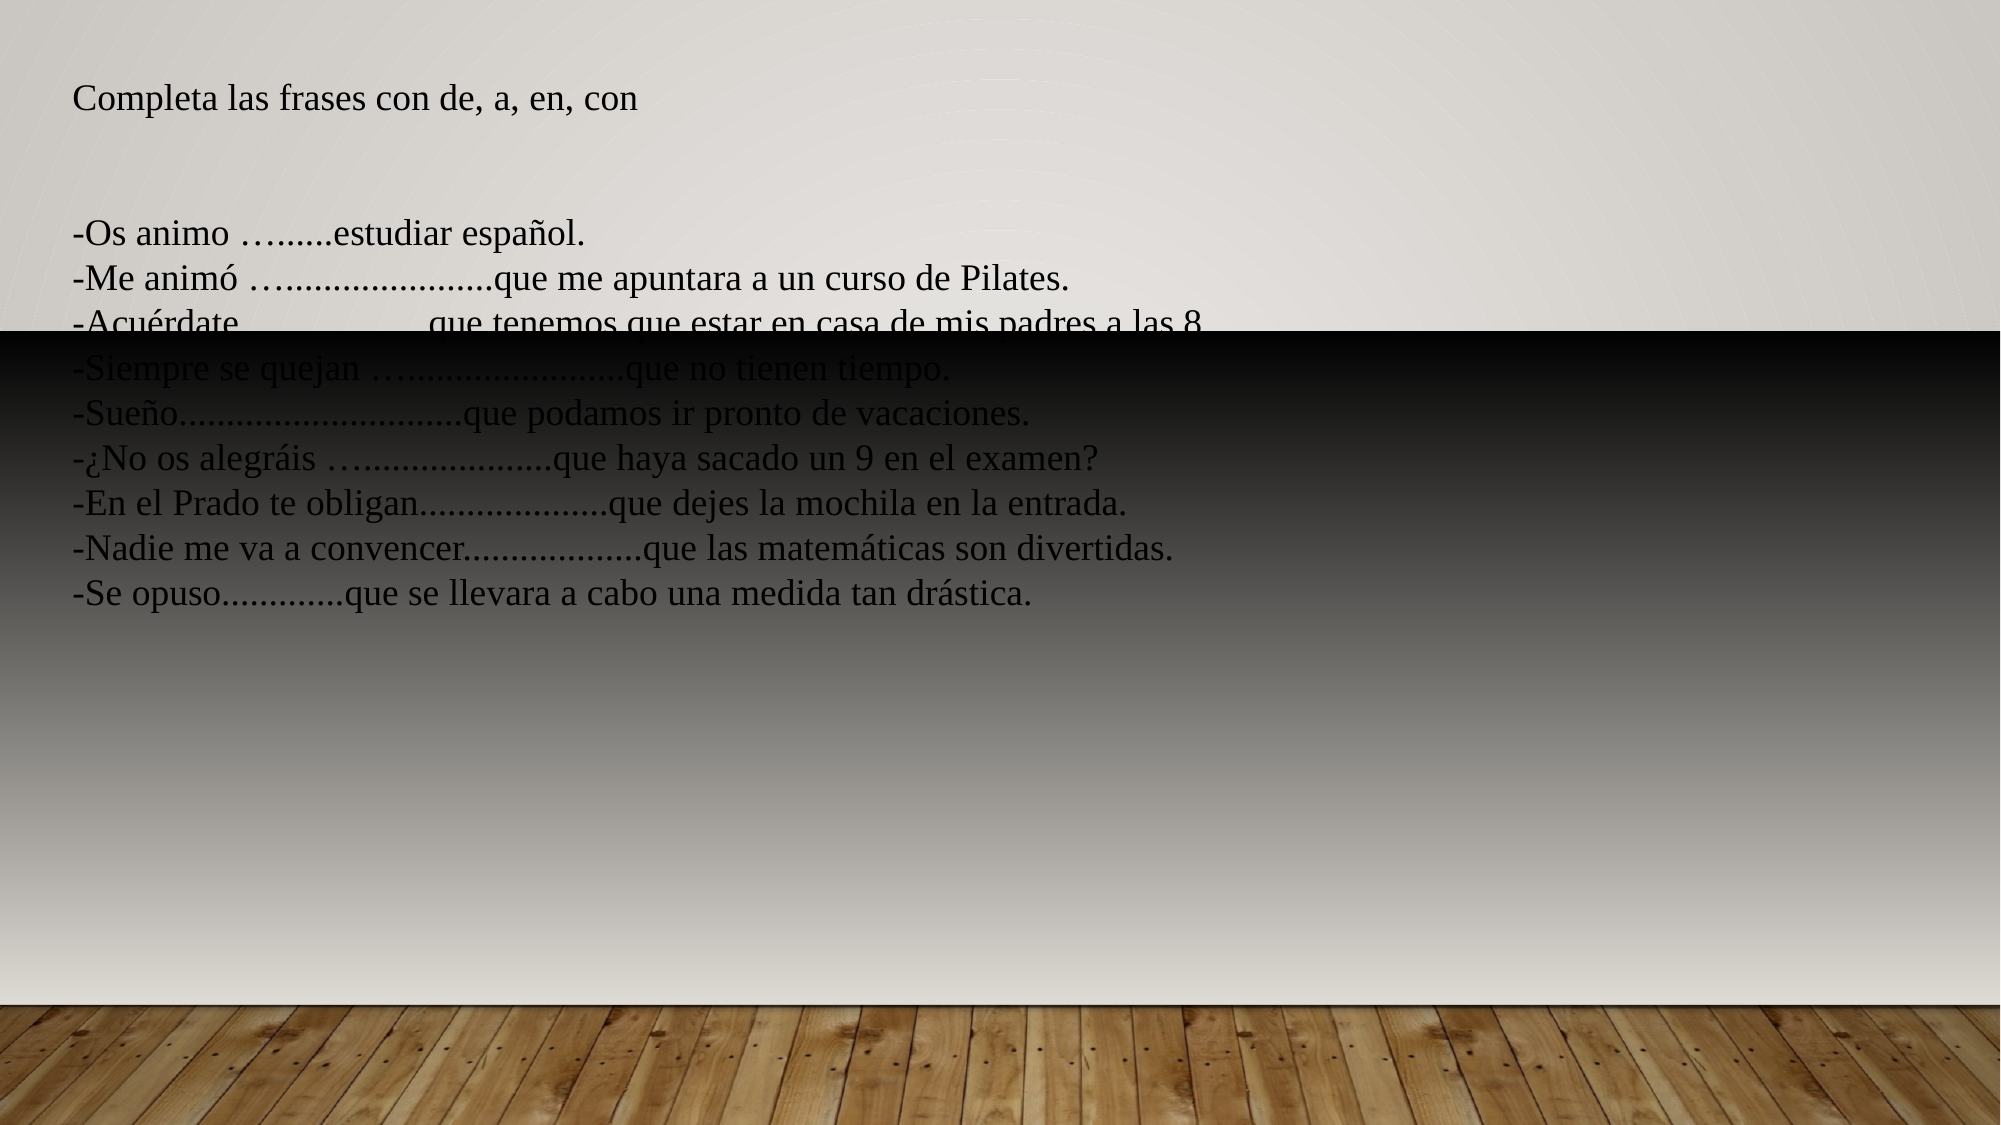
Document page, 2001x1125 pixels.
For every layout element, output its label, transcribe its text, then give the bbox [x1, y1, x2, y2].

text_box Completa las frases con de, a, en, con -Os animo …......estudiar español. -Me animó …......................que me apuntara a un curso de Pilates. -Acuérdate....................que tenemos que estar en casa de mis padres a las 8. -Siempre se quejan ….......................que no tienen tiempo. -Sueño..............................que podamos ir pronto de vacaciones. -¿No os alegráis …....................que haya sacado un 9 en el examen? -En el Prado te obligan....................que dejes la mochila en la entrada. -Nadie me va a convencer...................que las matemáticas son divertidas. -Se opuso.............que se llevara a cabo una medida tan drástica. [57, 64, 1882, 629]
